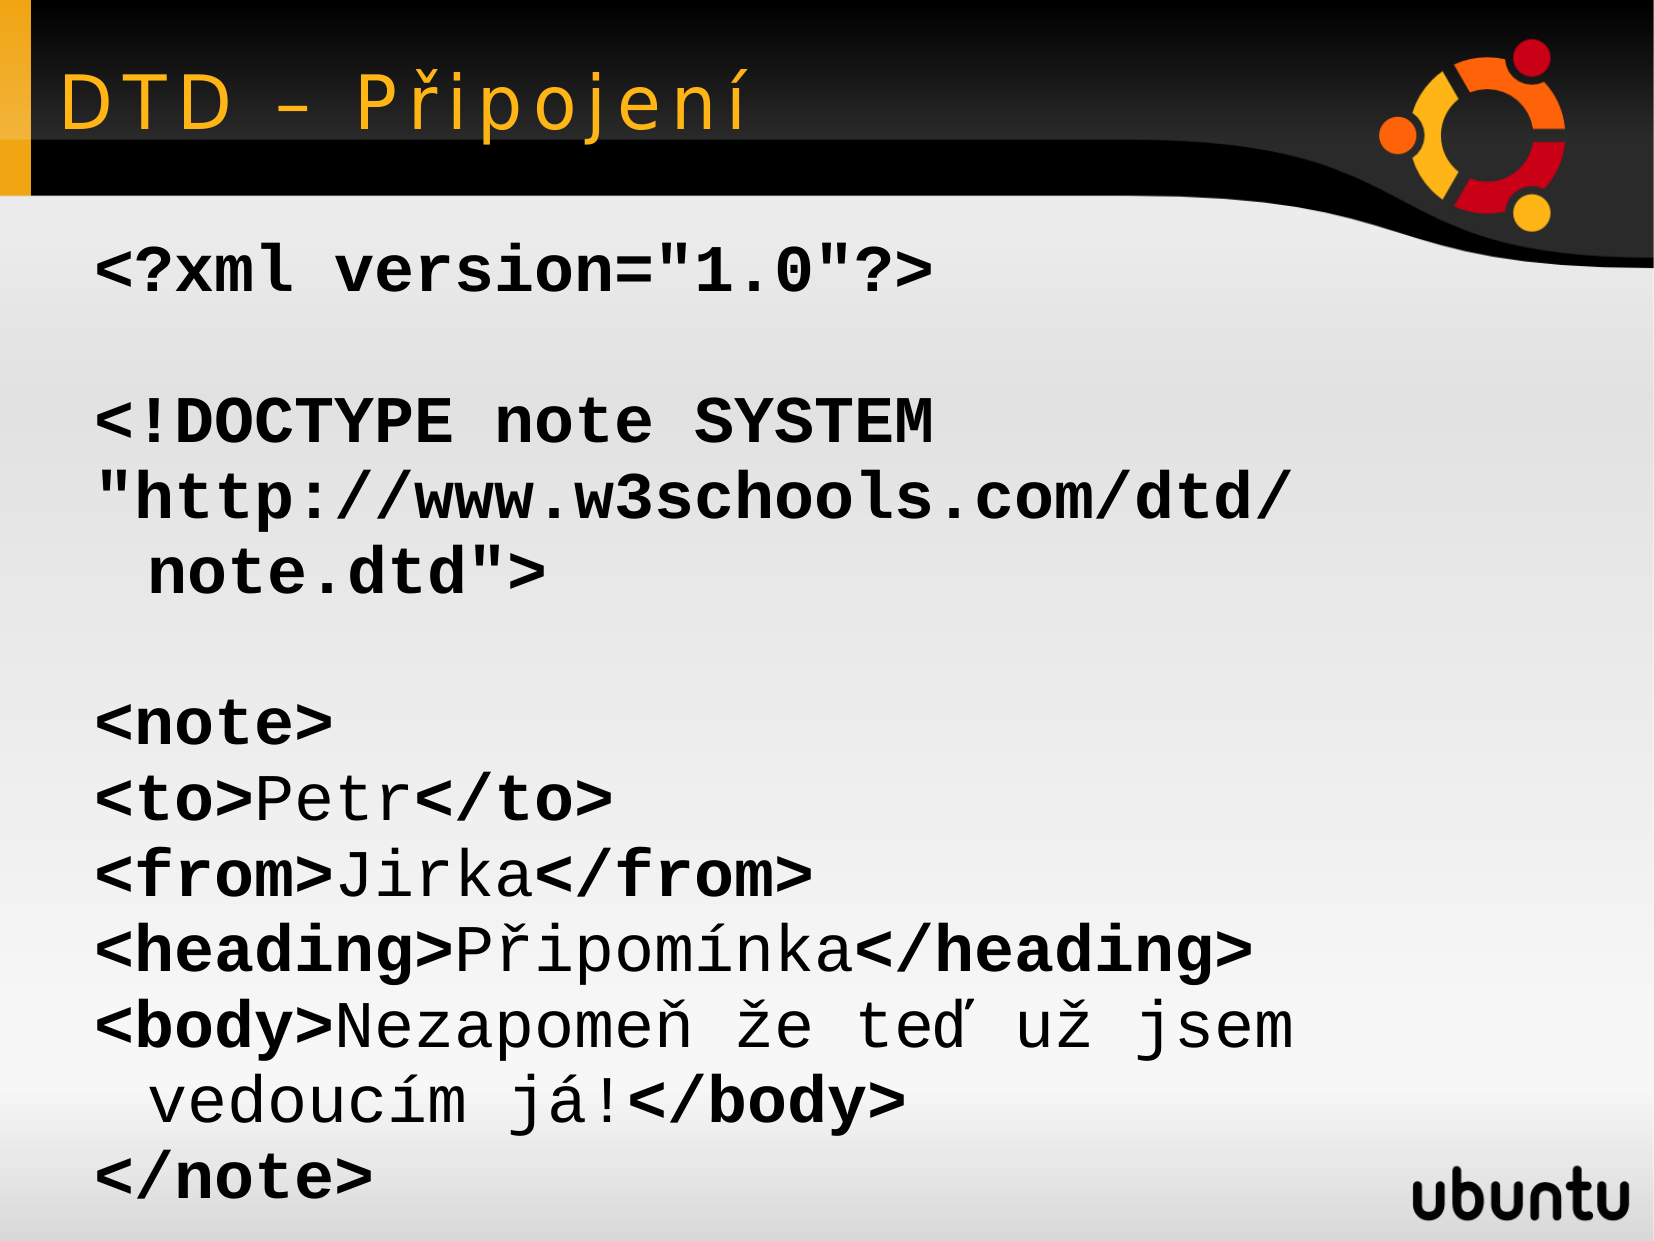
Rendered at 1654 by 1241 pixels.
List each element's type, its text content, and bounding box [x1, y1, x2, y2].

title DTD – Připojení [59, 29, 1270, 178]
picture [0, 0, 1654, 1241]
list <?xml version="1.0"?> <!DOCTYPE note SYSTEM "http://www.w3schools.com/dtd/note.dtd"> <note> <to>Petr</to> <from>Jirka</from> <heading>Připomínka</heading> <body>Nezapomeň že teď už jsem vedoucím já!</body> </note> [76, 236, 1565, 1219]
